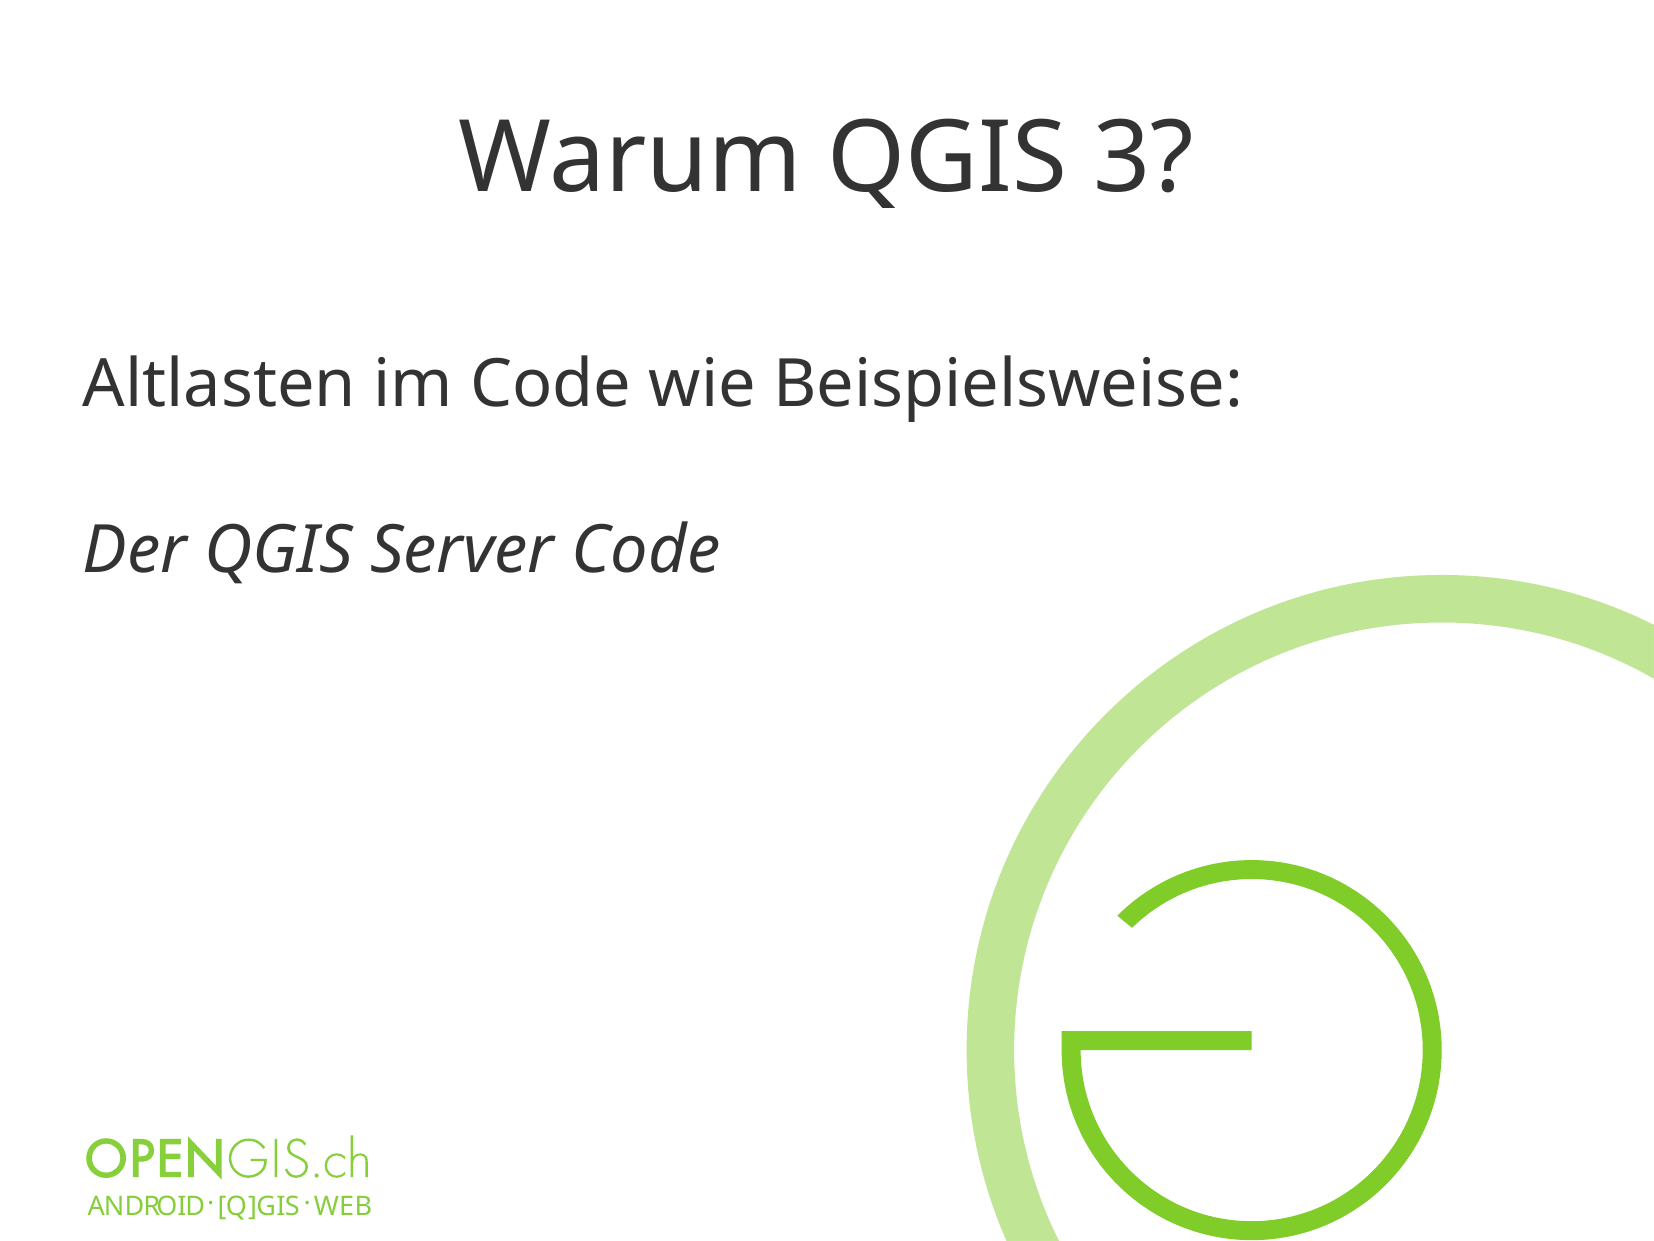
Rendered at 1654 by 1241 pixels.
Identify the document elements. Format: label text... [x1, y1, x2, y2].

title Warum QGIS 3? [82, 49, 1571, 257]
list Altlasten im Code wie Beispielsweise: Der QGIS Server Code [82, 290, 1571, 1010]
